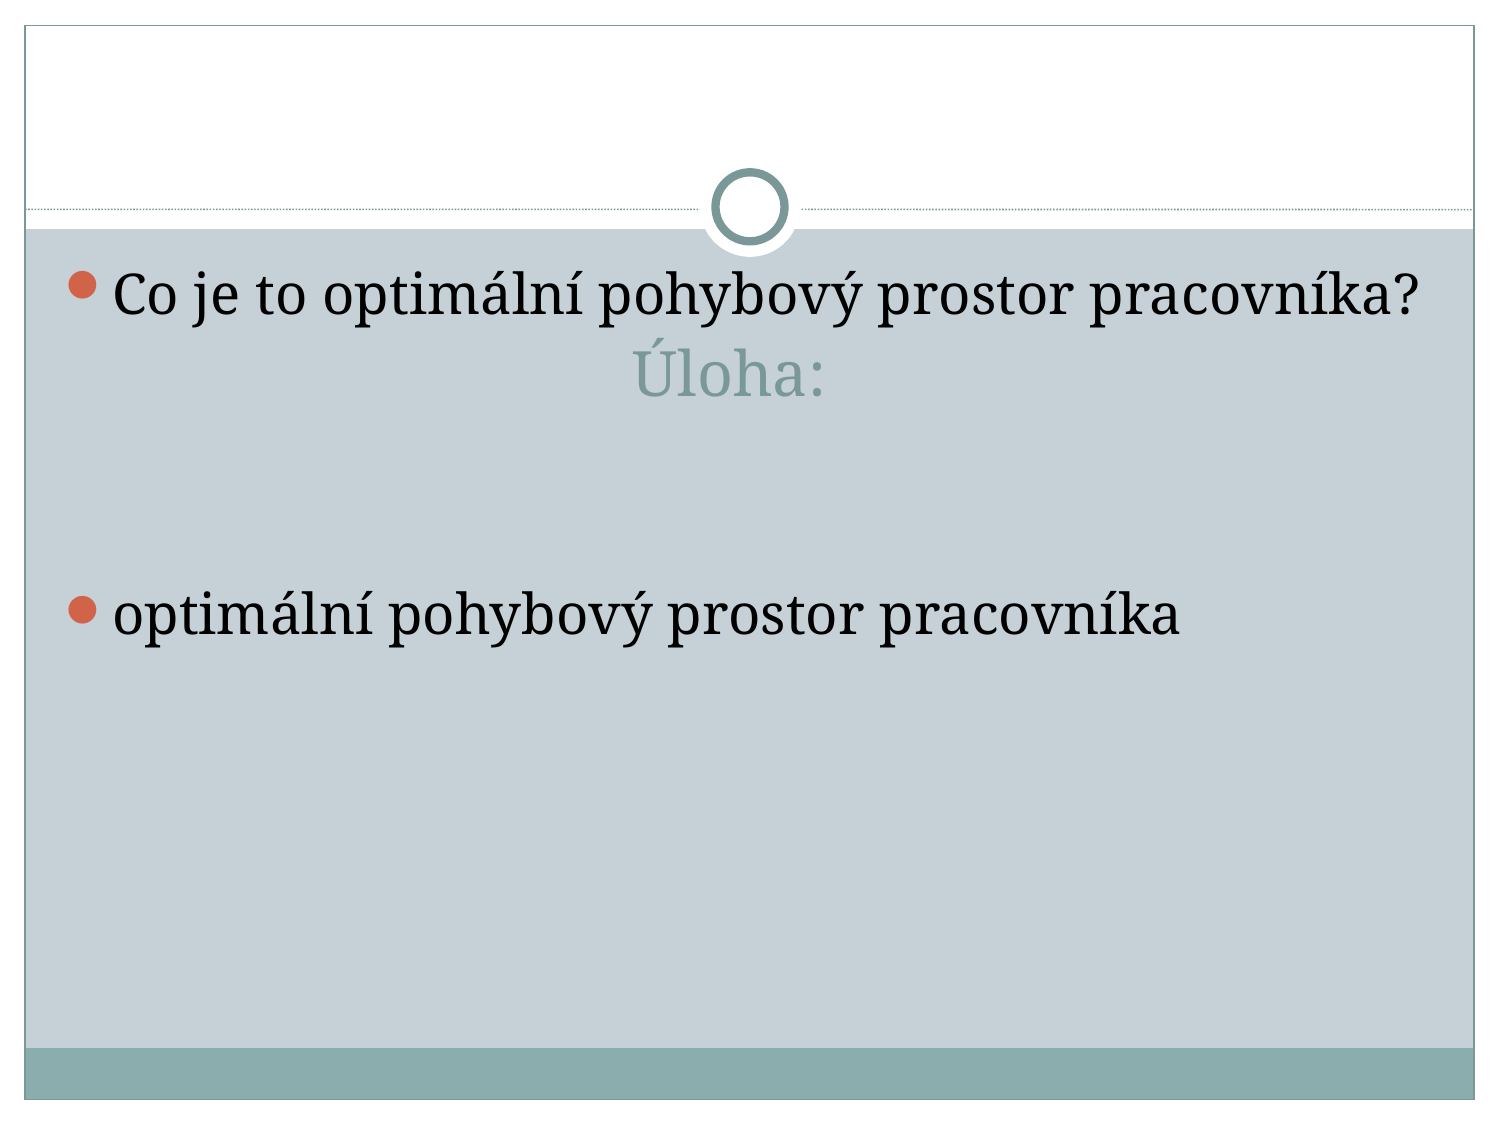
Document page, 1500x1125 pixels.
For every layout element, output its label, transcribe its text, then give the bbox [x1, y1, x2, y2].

list Co je to optimální pohybový prostor pracovníka? optimální pohybový prostor pracovníka [49, 250, 1445, 1001]
title Úloha: [29, 101, 1430, 227]
